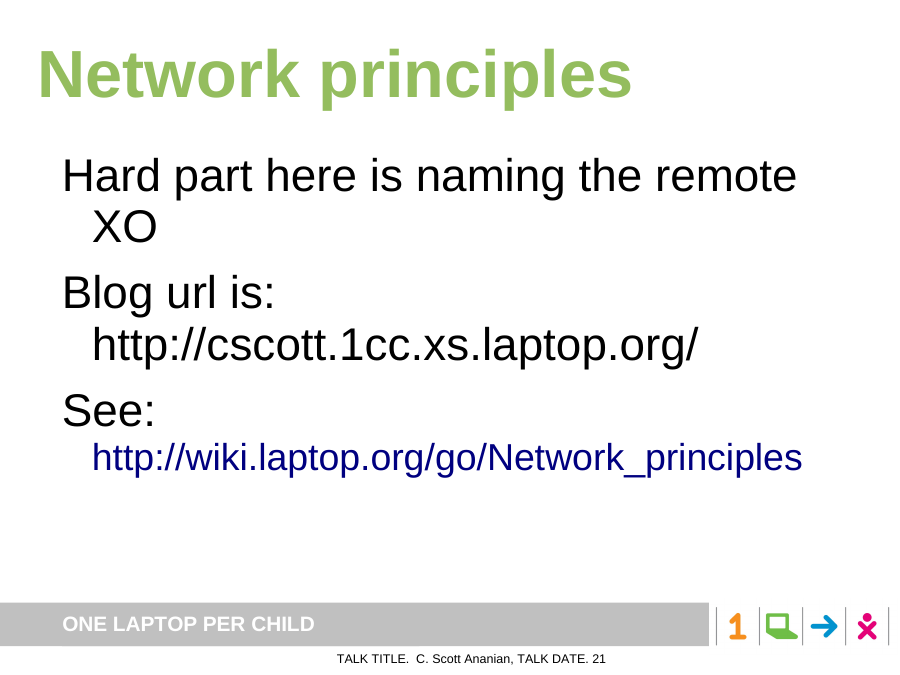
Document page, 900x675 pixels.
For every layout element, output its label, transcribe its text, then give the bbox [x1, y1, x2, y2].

list Hard part here is naming the remote XO Blog url is: http://cscott.1cc.xs.laptop.org/ See: http://wiki.laptop.org/go/Network_principles [61, 150, 844, 675]
title Network principles [37, 37, 856, 211]
picture [844, 598, 898, 655]
